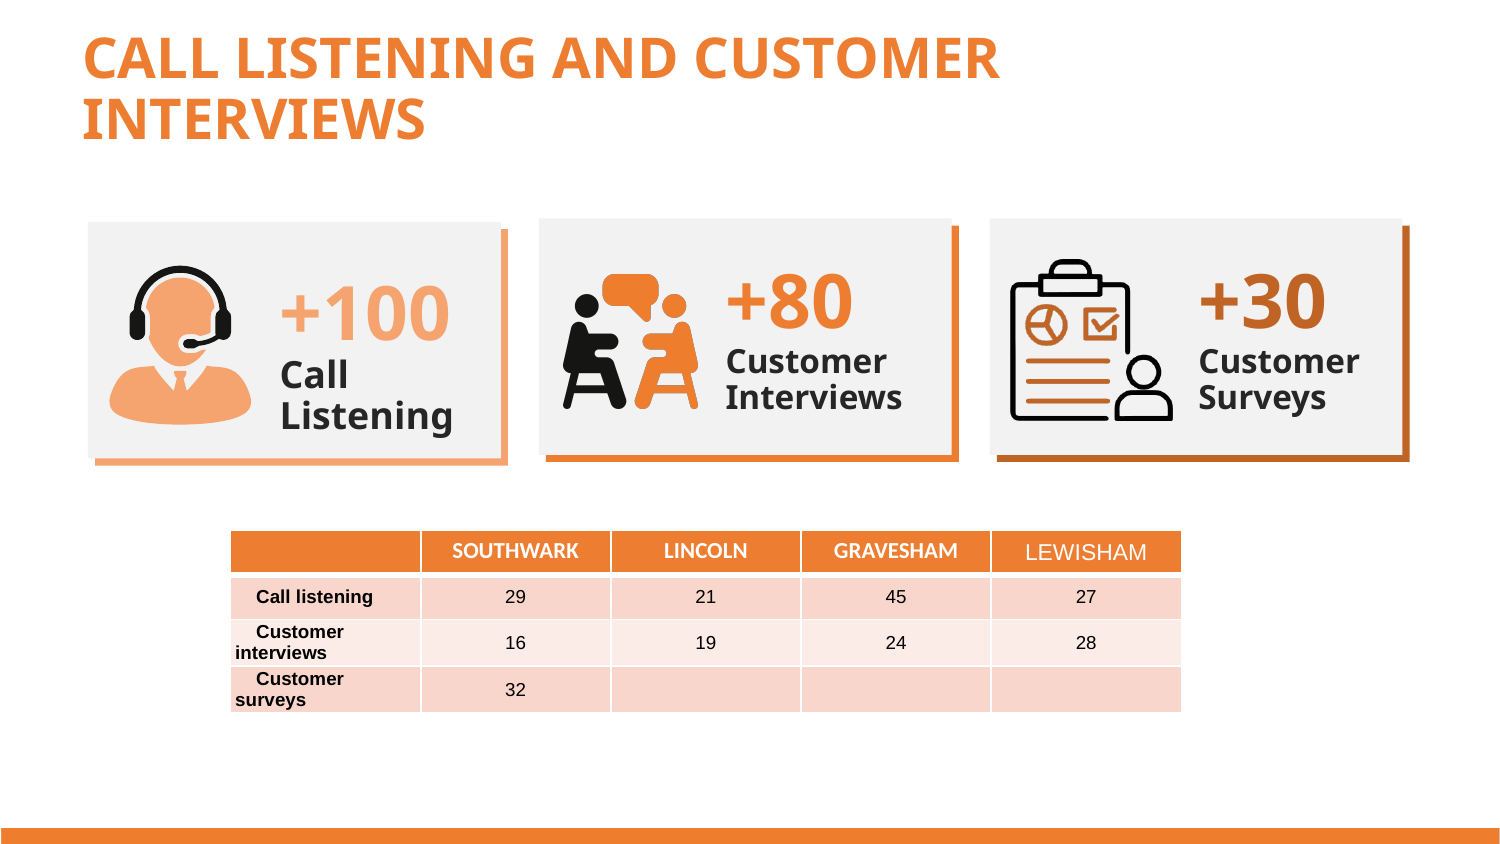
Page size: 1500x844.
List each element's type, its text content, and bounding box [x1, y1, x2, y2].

table_cell [992, 667, 1181, 712]
table_cell 28 [992, 620, 1181, 665]
text_box [989, 218, 1410, 462]
table_header SOUTHWARK [422, 531, 610, 572]
picture [563, 274, 698, 409]
table_cell Customer interviews [231, 620, 420, 665]
table_cell 19 [612, 620, 800, 665]
table_cell 16 [422, 620, 610, 665]
table_cell 45 [802, 578, 990, 619]
text_box CALL LISTENING AND CUSTOMER INTERVIEWS [71, 46, 1318, 135]
text_box +80 Customer Interviews [714, 259, 933, 421]
table_header LINCOLN [612, 531, 800, 572]
table_cell [612, 667, 800, 712]
table_cell Customer surveys [231, 667, 420, 712]
text_box +30 Customer Surveys [1187, 235, 1384, 445]
table_cell Call listening [231, 578, 420, 619]
table_cell 27 [992, 578, 1181, 619]
text_box [87, 221, 508, 466]
table_cell 29 [422, 578, 610, 619]
table_header LEWISHAM [992, 531, 1181, 572]
table_cell [802, 667, 990, 712]
table_header [231, 531, 420, 572]
picture [0, 828, 1500, 844]
text_box +100 Call Listening [268, 275, 487, 438]
table_cell 32 [422, 667, 610, 712]
table_header GRAVESHAM [802, 531, 990, 572]
text_box [538, 218, 959, 462]
picture [1010, 259, 1173, 421]
table_cell 24 [802, 620, 990, 665]
table_cell 21 [612, 578, 800, 619]
